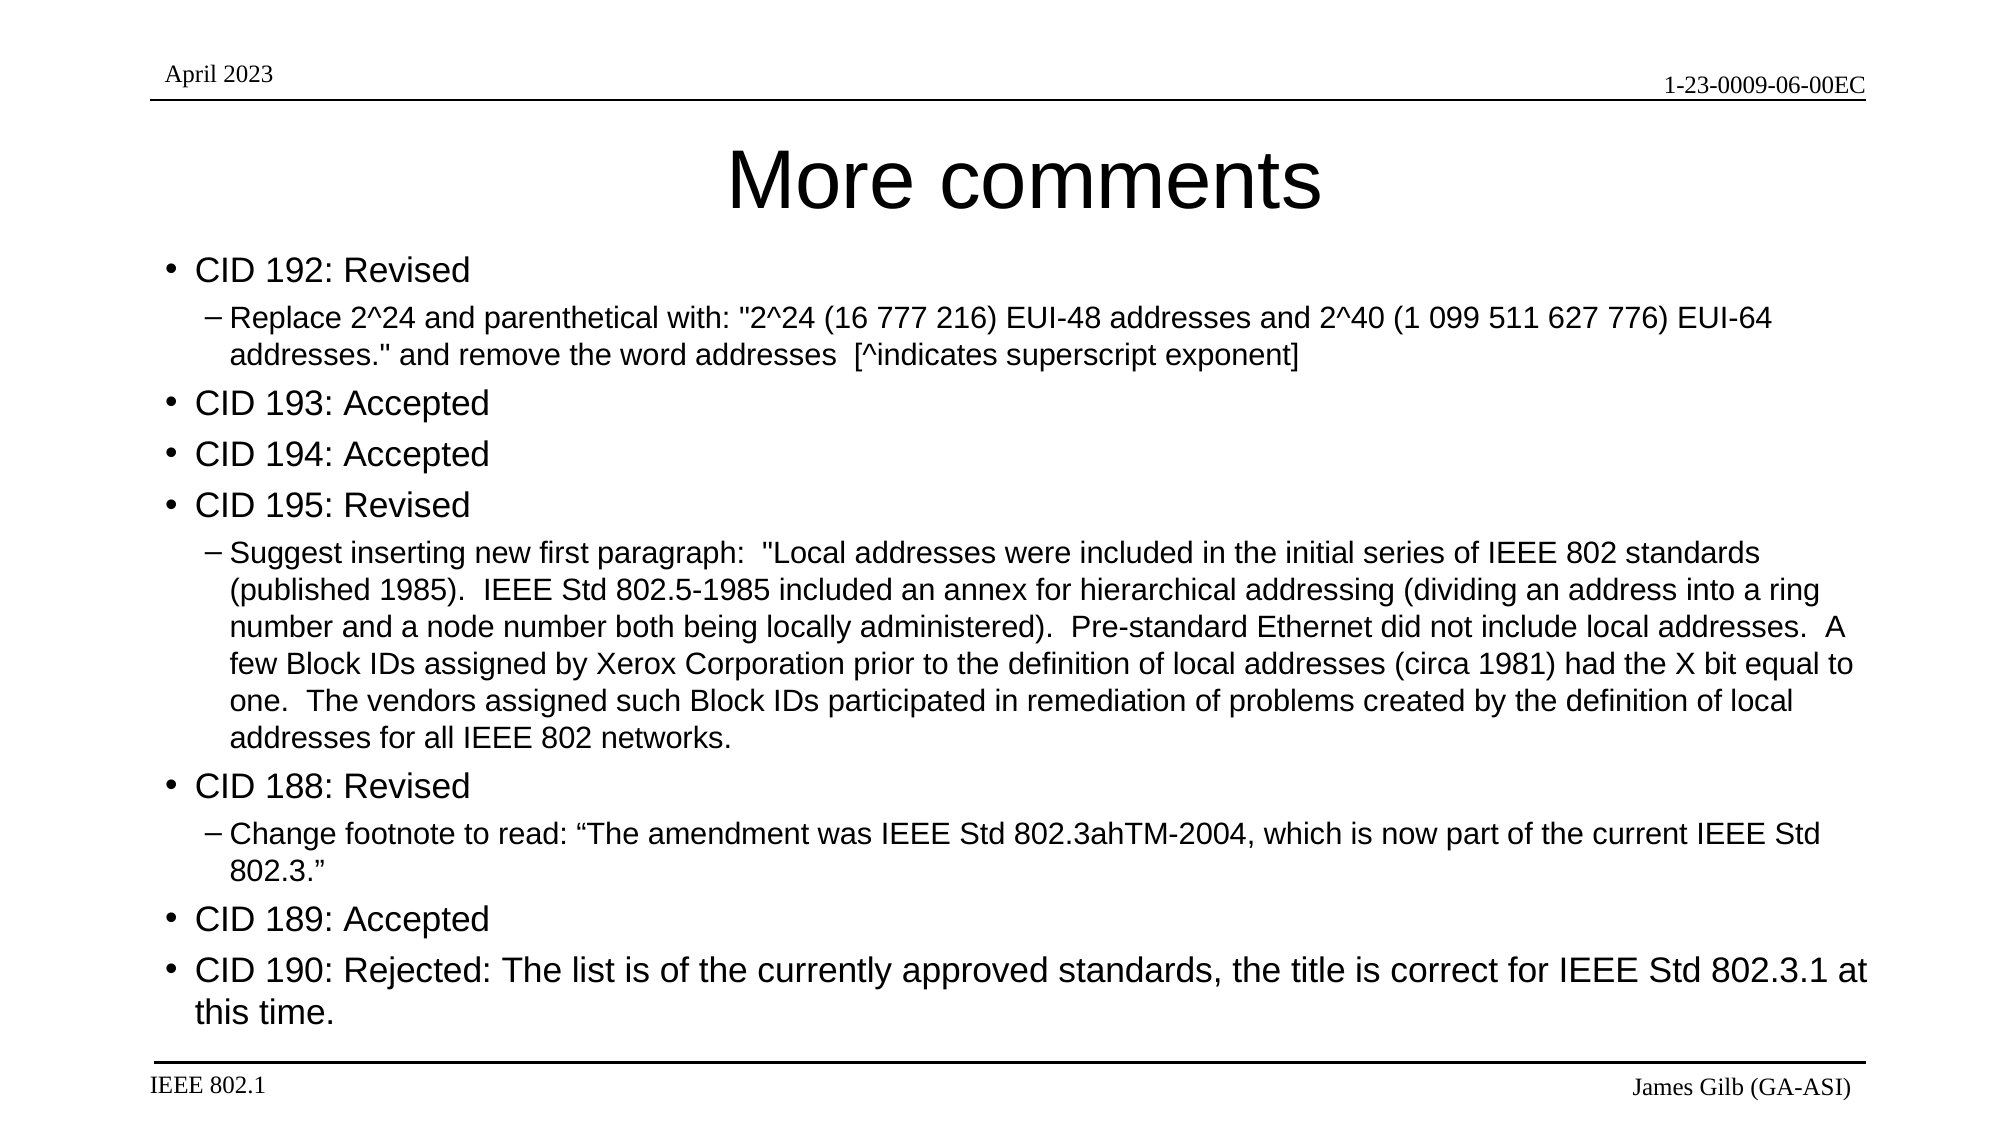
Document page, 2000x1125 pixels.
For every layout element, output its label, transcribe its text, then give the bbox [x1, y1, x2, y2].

title More comments [149, 112, 1900, 238]
list CID 192: Revised Replace 2^24 and parenthetical with: "2^24 (16 777 216) EUI-48 addresses and 2^40 (1 099 511 627 776) EUI-64 addresses." and remove the word addresses [^indicates superscript exponent] CID 193: Accepted CID 194: Accepted CID 195: Revised Suggest inserting new first paragraph: "Local addresses were included in the initial series of IEEE 802 standards (published 1985). IEEE Std 802.5-1985 included an annex for hierarchical addressing (dividing an address into a ring number and a node number both being locally administered). Pre-standard Ethernet did not include local addresses. A few Block IDs assigned by Xerox Corporation prior to the definition of local addresses (circa 1981) had the X bit equal to one. The vendors assigned such Block IDs participated in remediation of problems created by the definition of local addresses for all IEEE 802 networks. CID 188: Revised Change footnote to read: “The amendment was IEEE Std 802.3ahTM-2004, which is now part of the current IEEE Std 802.3.” CID 189: Accepted CID 190: Rejected: The list is of the currently approved standards, the title is correct for IEEE Std 802.3.1 at this time. [150, 239, 1900, 1051]
